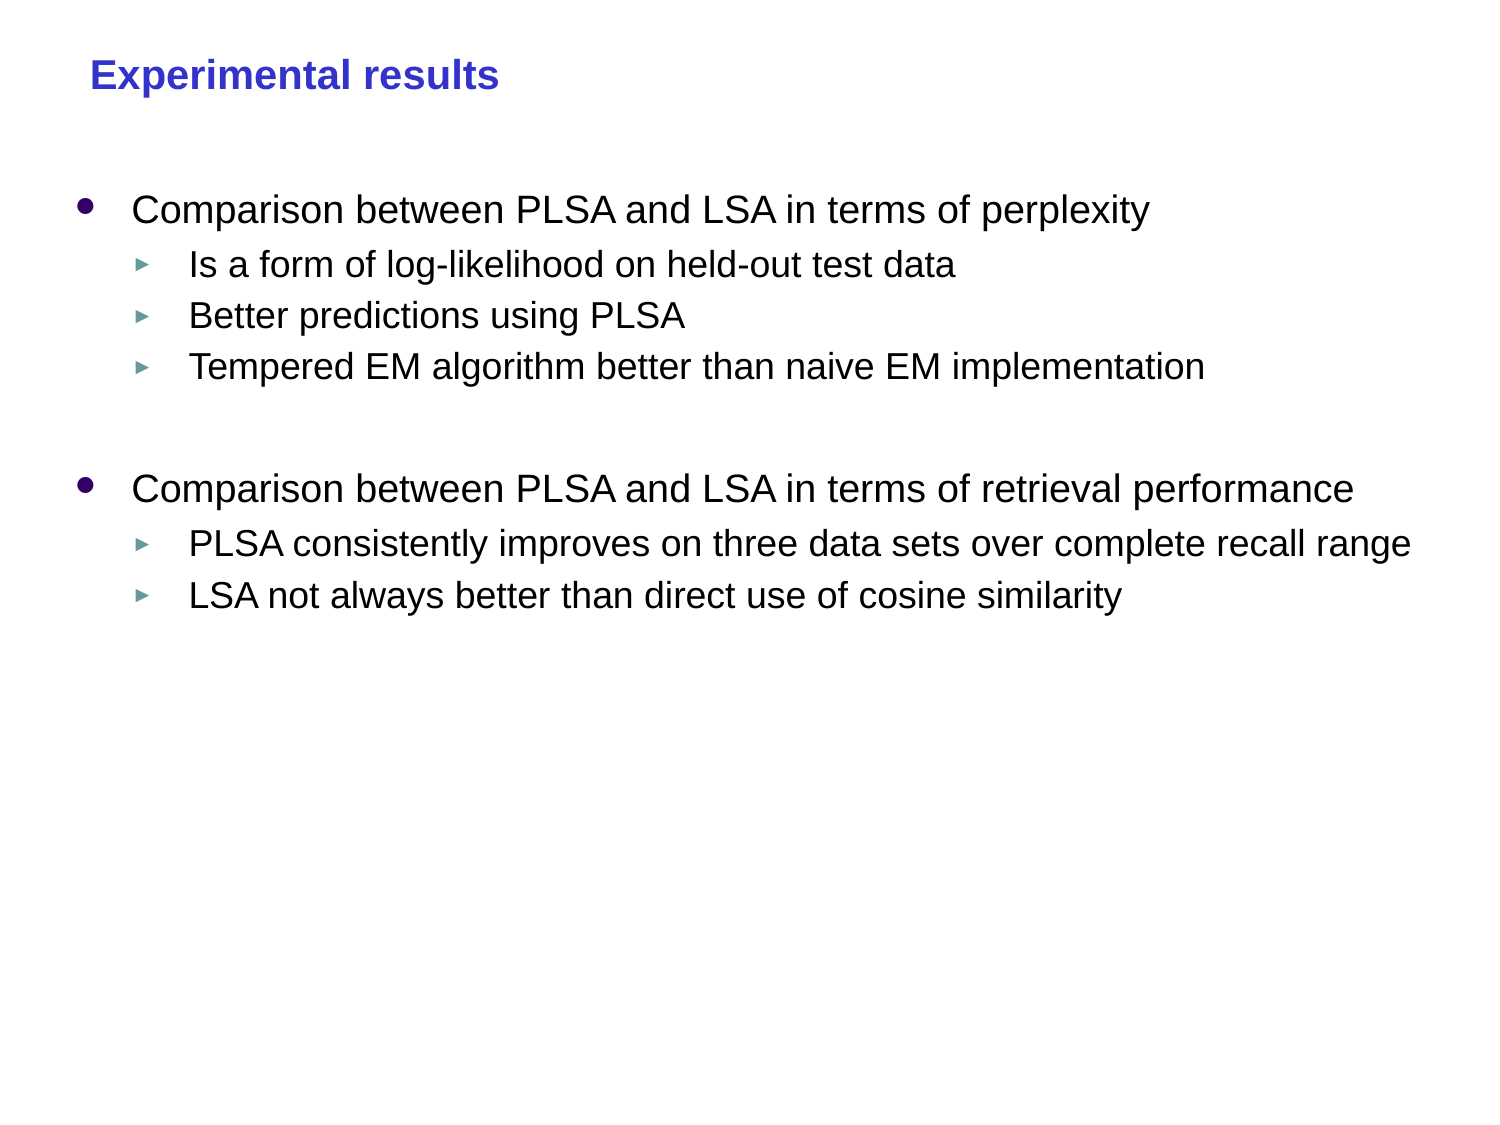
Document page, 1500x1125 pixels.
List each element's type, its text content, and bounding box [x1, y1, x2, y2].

list Comparison between PLSA and LSA in terms of perplexity Is a form of log-likelihood on held-out test data Better predictions using PLSA Tempered EM algorithm better than naive EM implementation Comparison between PLSA and LSA in terms of retrieval performance PLSA consistently improves on three data sets over complete recall range LSA not always better than direct use of cosine similarity [75, 187, 1425, 1088]
title Experimental results [75, 37, 1426, 113]
